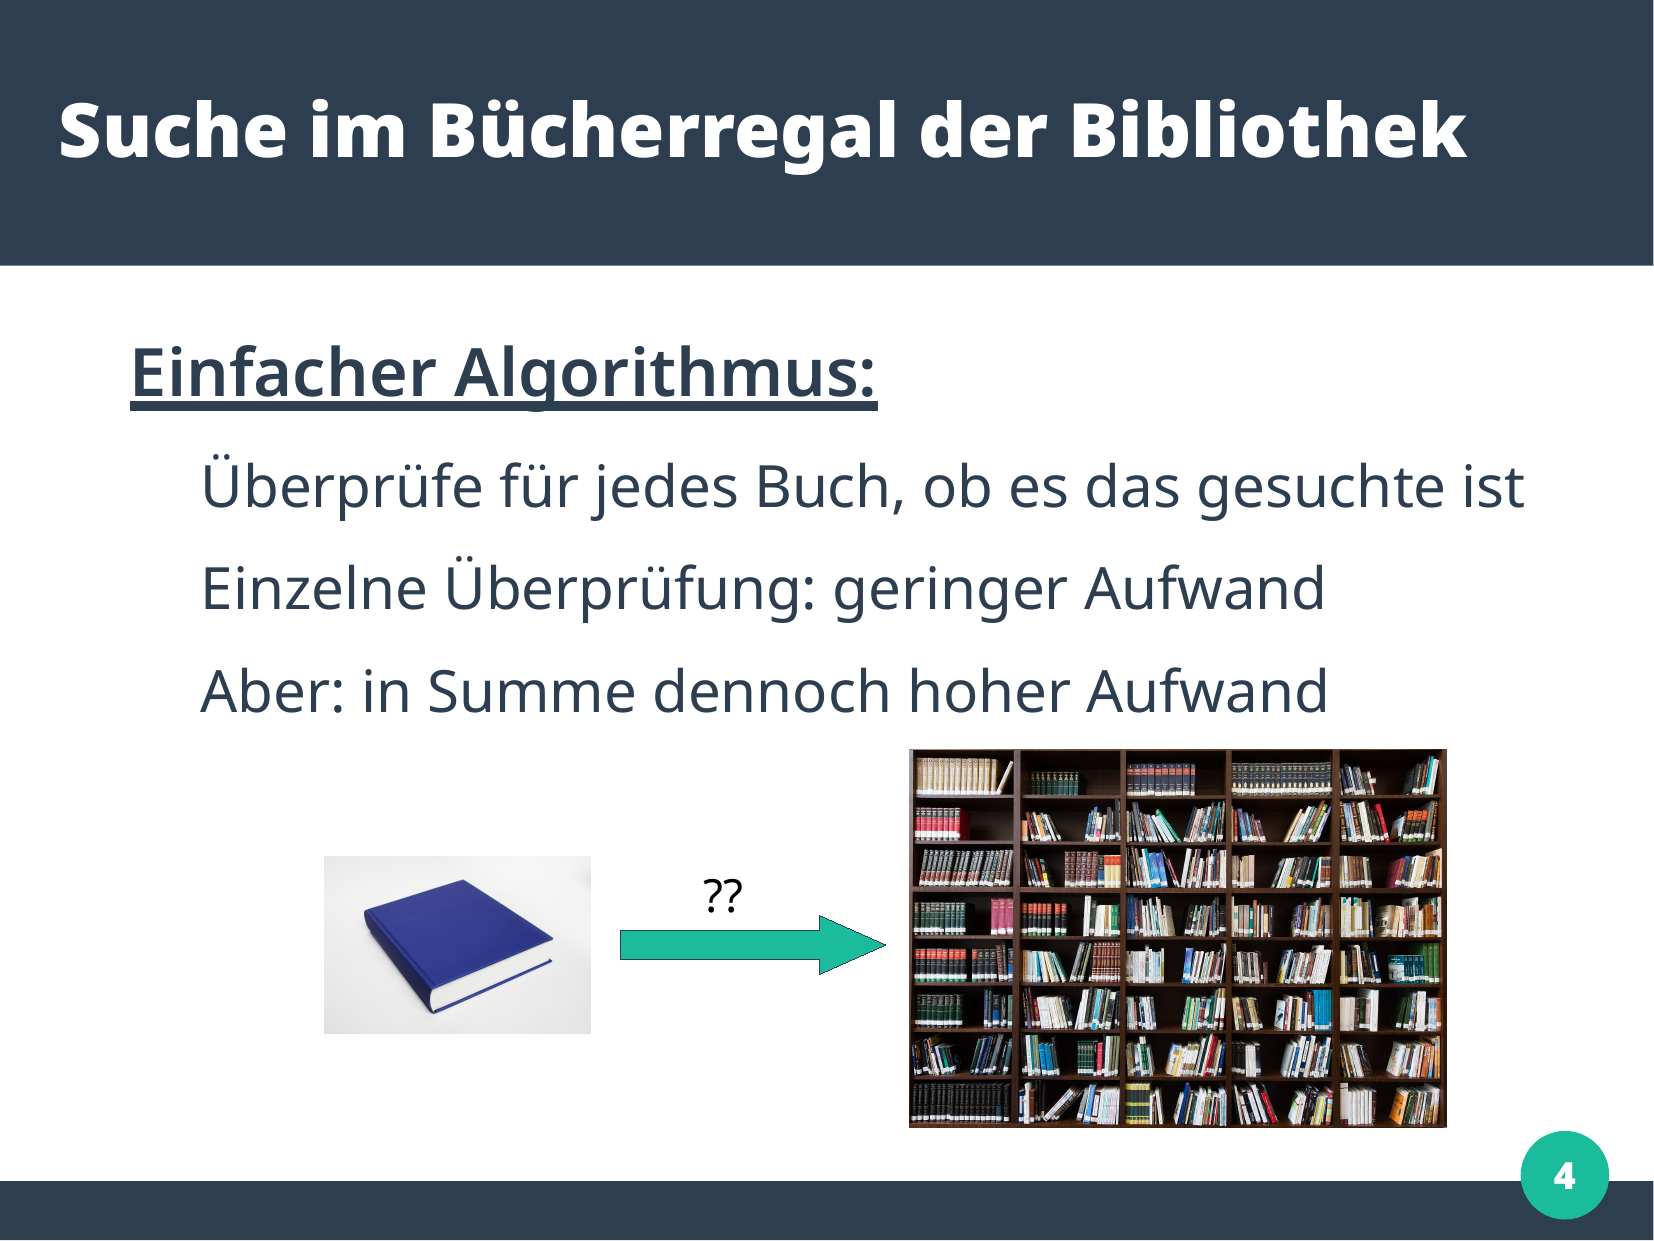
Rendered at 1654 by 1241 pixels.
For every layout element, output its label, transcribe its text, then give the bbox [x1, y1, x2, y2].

title Suche im Bücherregal der Bibliothek [59, 49, 1595, 207]
picture [324, 856, 591, 1034]
text_box [620, 915, 886, 975]
picture [909, 749, 1447, 1128]
list Einfacher Algorithmus: Überprüfe für jedes Buch, ob es das gesuchte ist Einzelne Überprüfung: geringer Aufwand Aber: in Summe dennoch hoher Aufwand [59, 324, 1595, 1152]
text_box ?? [679, 856, 768, 927]
